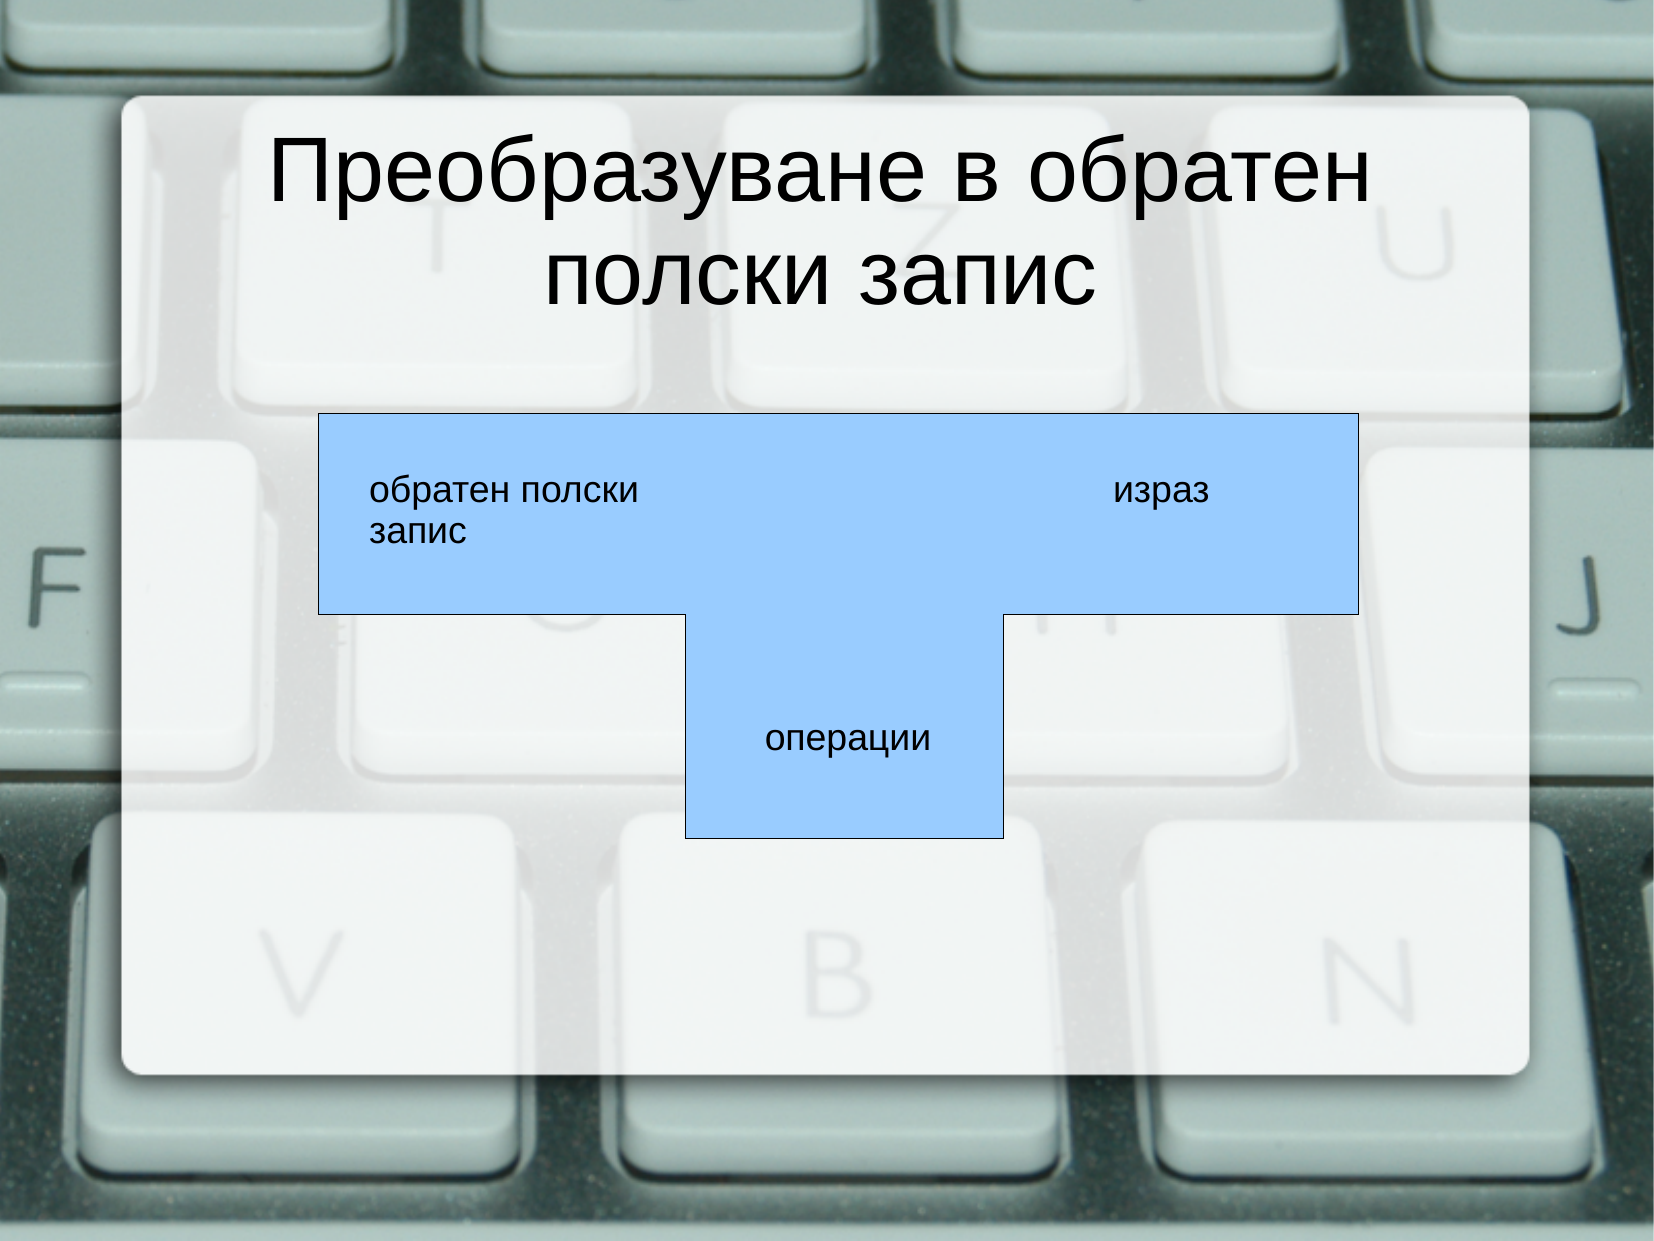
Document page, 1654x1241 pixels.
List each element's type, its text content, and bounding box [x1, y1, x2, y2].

text_box израз [1098, 460, 1323, 518]
title Преобразуване в обратен полски запис [135, 117, 1506, 325]
text_box обратен полски запис [354, 460, 674, 560]
picture [0, 0, 1654, 1241]
text_box операции [750, 708, 947, 766]
text_box [318, 413, 1359, 839]
